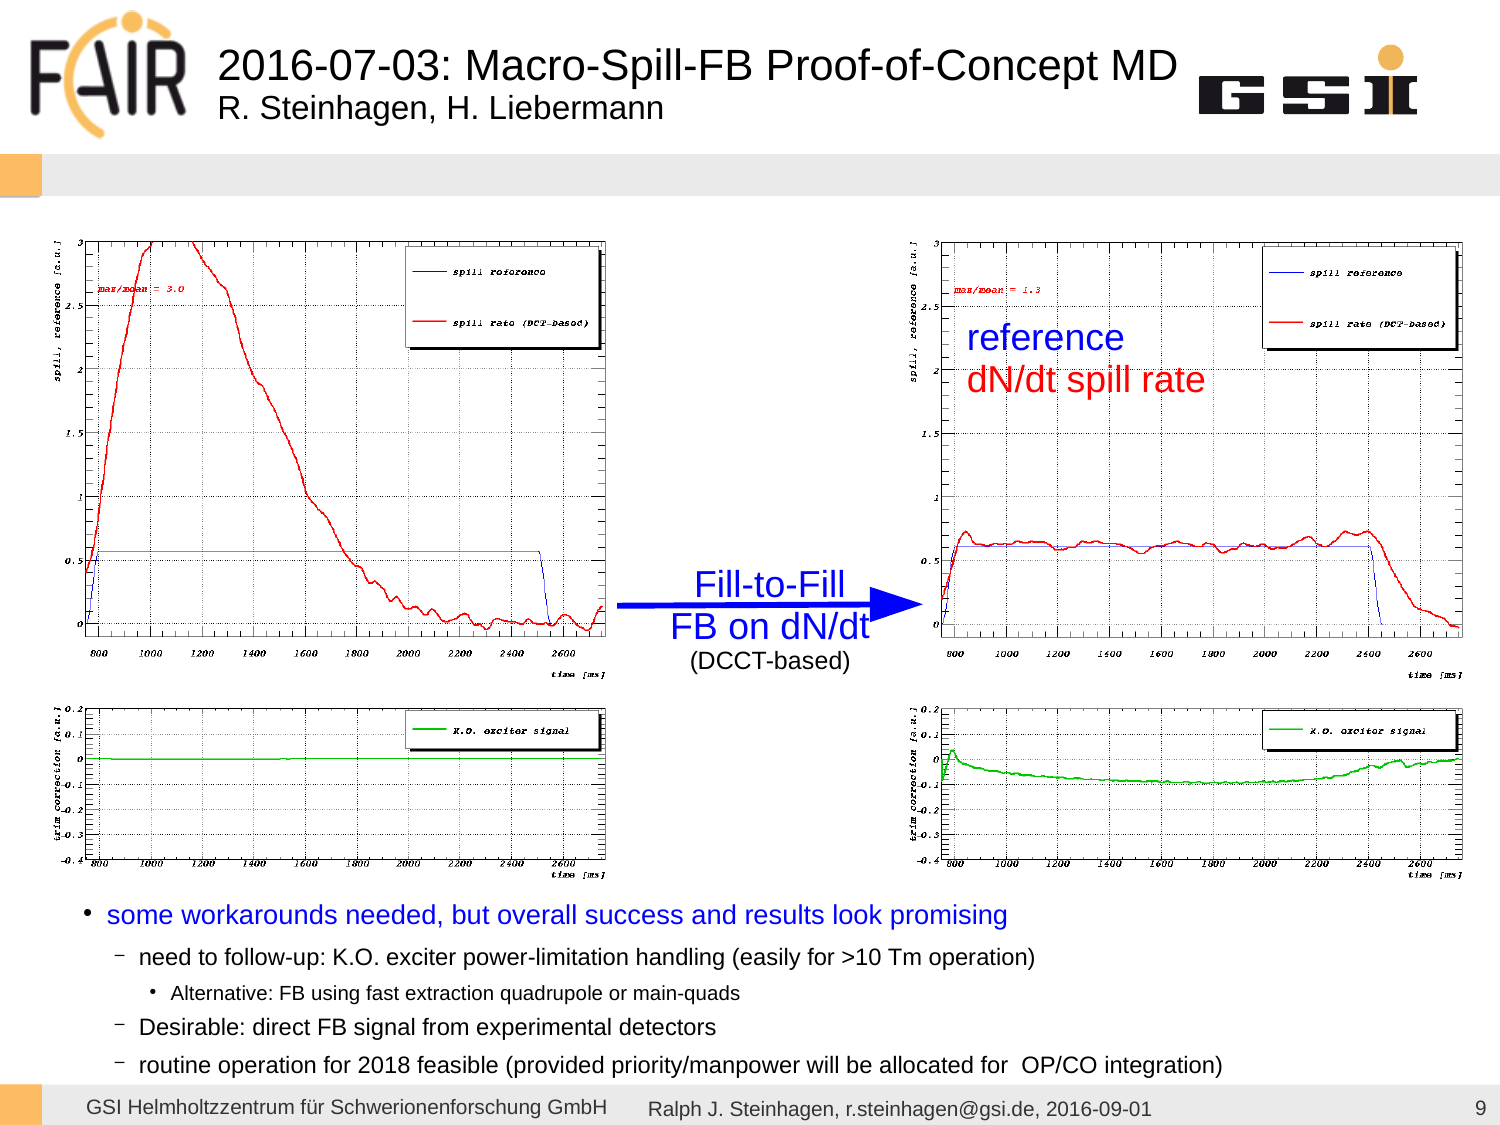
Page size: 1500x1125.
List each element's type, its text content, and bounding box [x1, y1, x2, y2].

title 2016-07-03: Macro-Spill-FB Proof-of-Concept MD R. Steinhagen, H. Liebermann [217, 16, 1189, 152]
picture [13, 219, 629, 894]
picture [30, 9, 187, 141]
picture [869, 220, 1486, 894]
list some workarounds needed, but overall success and results look promising need to follow-up: K.O. exciter power-limitation handling (easily for >10 Tm operation) Alternative: FB using fast extraction quadrupole or main-quads Desirable: direct FB signal from experimental detectors routine operation for 2018 feasible (provided priority/manpower will be allocated for OP/CO integration) [75, 896, 1425, 1080]
picture [1197, 42, 1419, 117]
text_box reference dN/dt spill rate [952, 309, 1221, 409]
